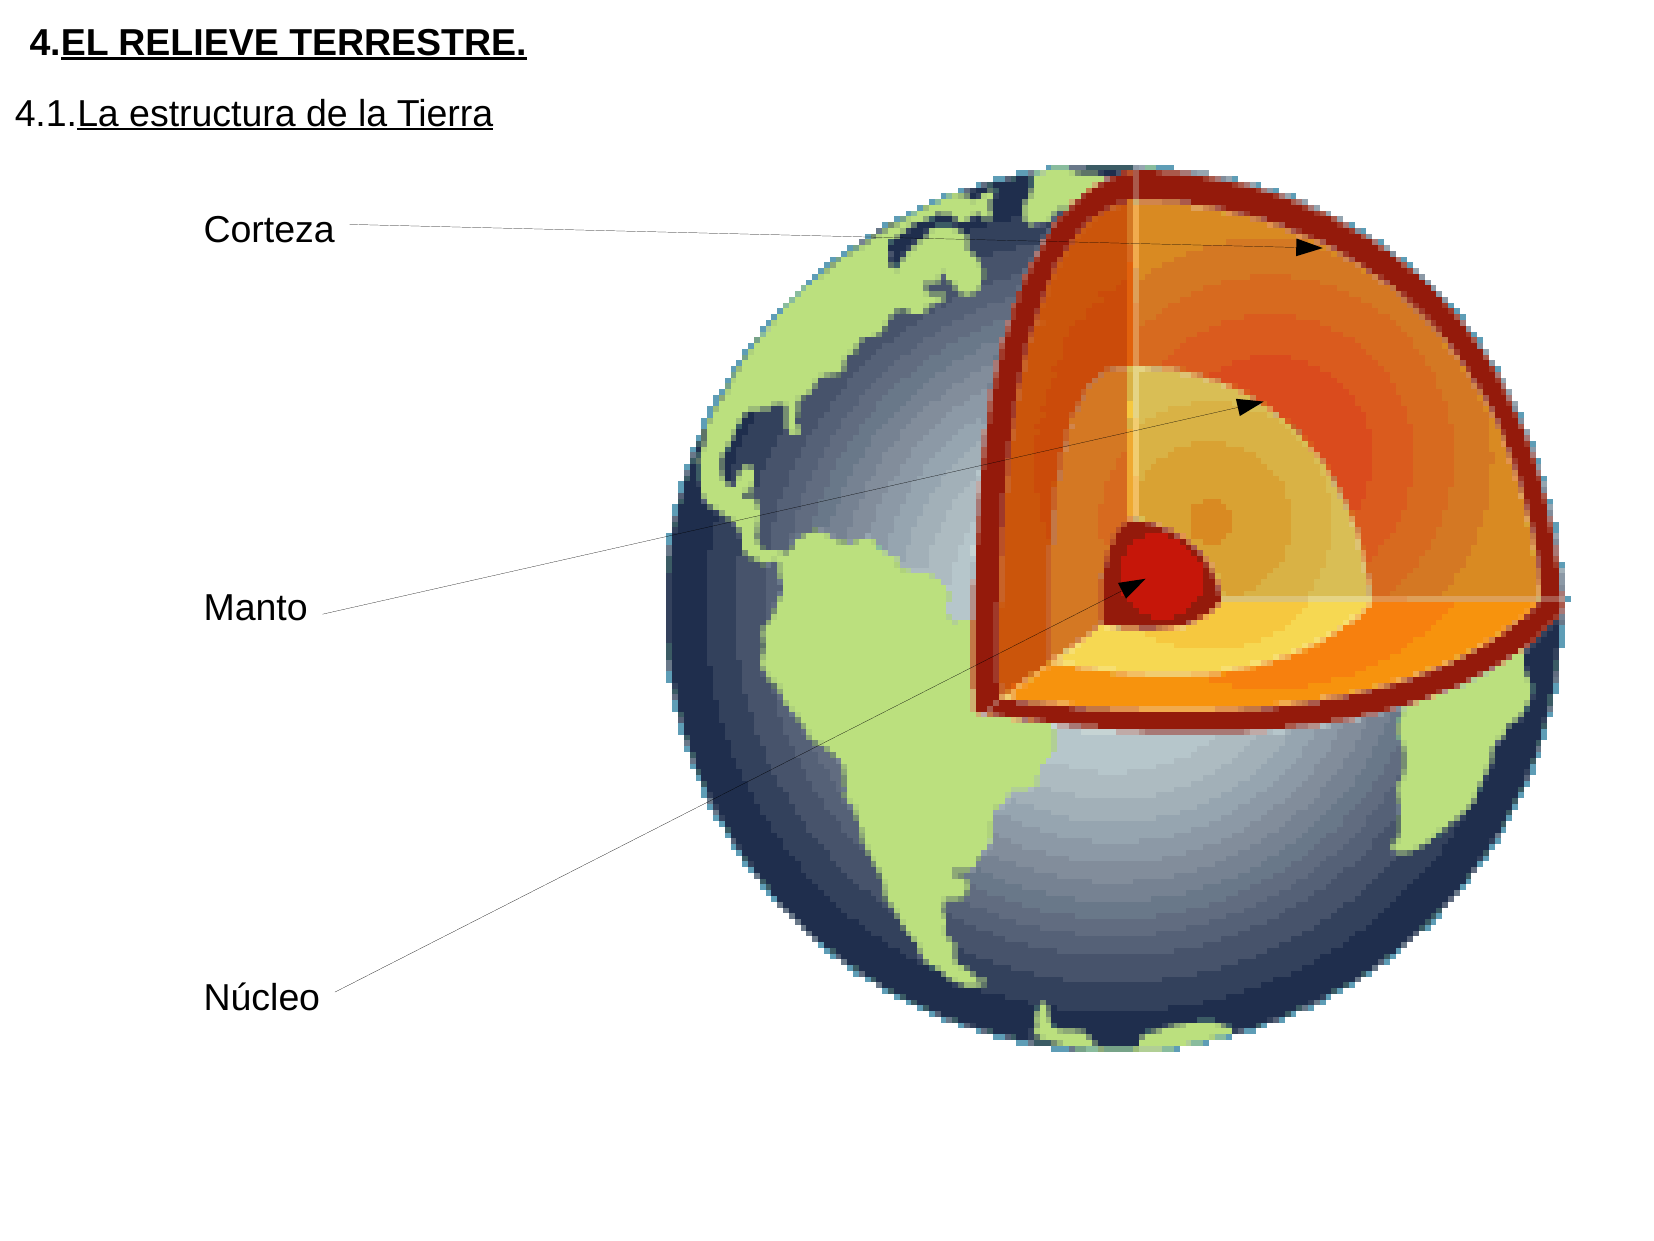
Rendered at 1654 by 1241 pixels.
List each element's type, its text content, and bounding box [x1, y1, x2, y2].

text_box Núcleo [188, 968, 335, 1026]
text_box 4.1.La estructura de la Tierra [0, 84, 509, 142]
text_box 4.EL RELIEVE TERRESTRE. [14, 14, 542, 73]
picture [661, 165, 1571, 1052]
text_box Corteza [188, 200, 350, 258]
text_box Manto [188, 578, 323, 636]
